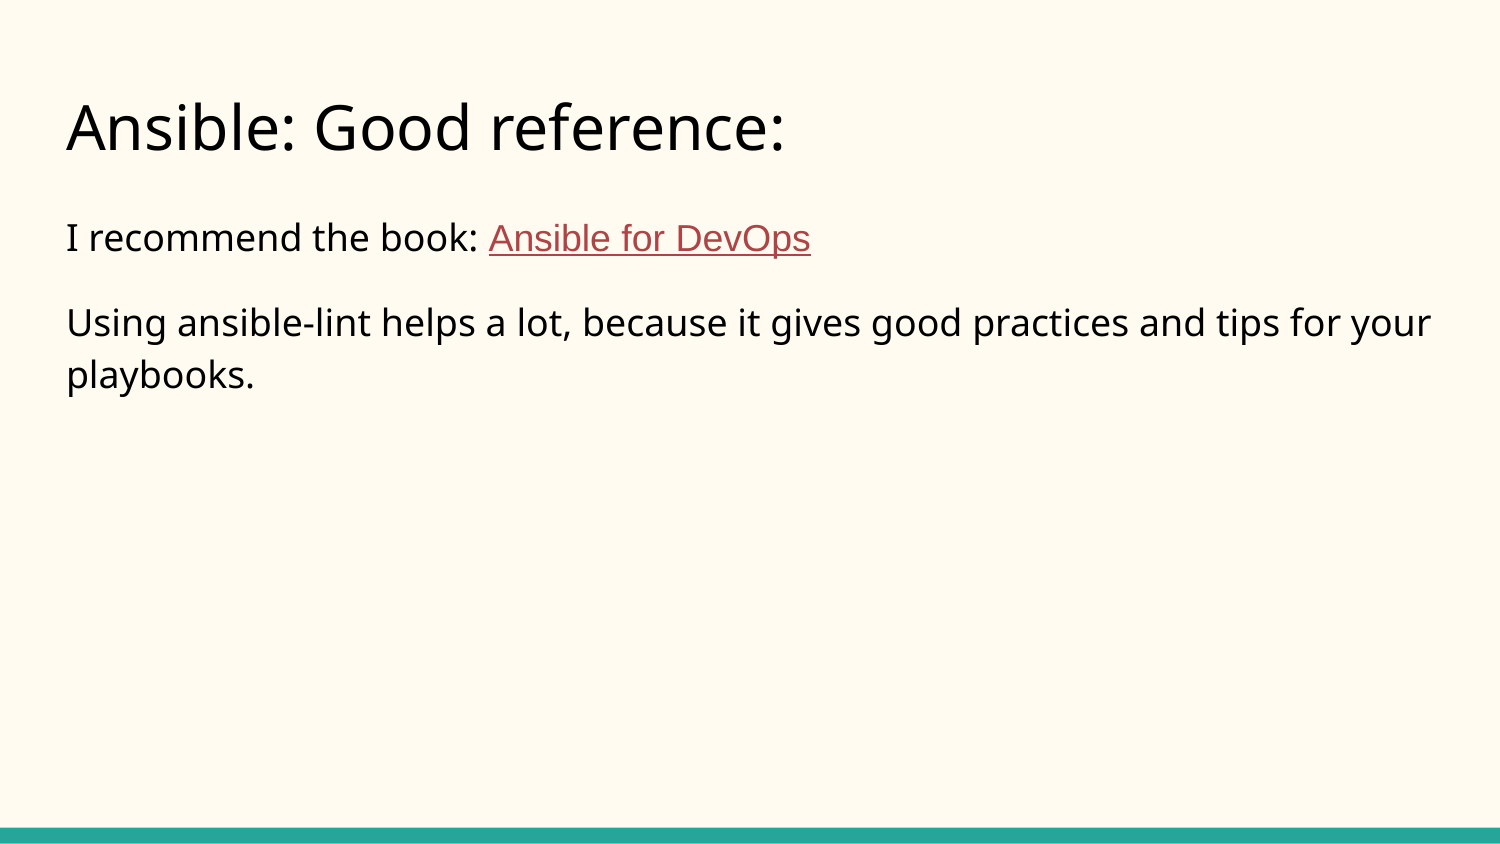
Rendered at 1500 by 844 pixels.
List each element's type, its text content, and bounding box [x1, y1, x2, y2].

title Ansible: Good reference: [51, 72, 1449, 174]
list I recommend the book: Ansible for DevOps Using ansible-lint helps a lot, because it gives good practices and tips for your playbooks. [51, 192, 1449, 750]
